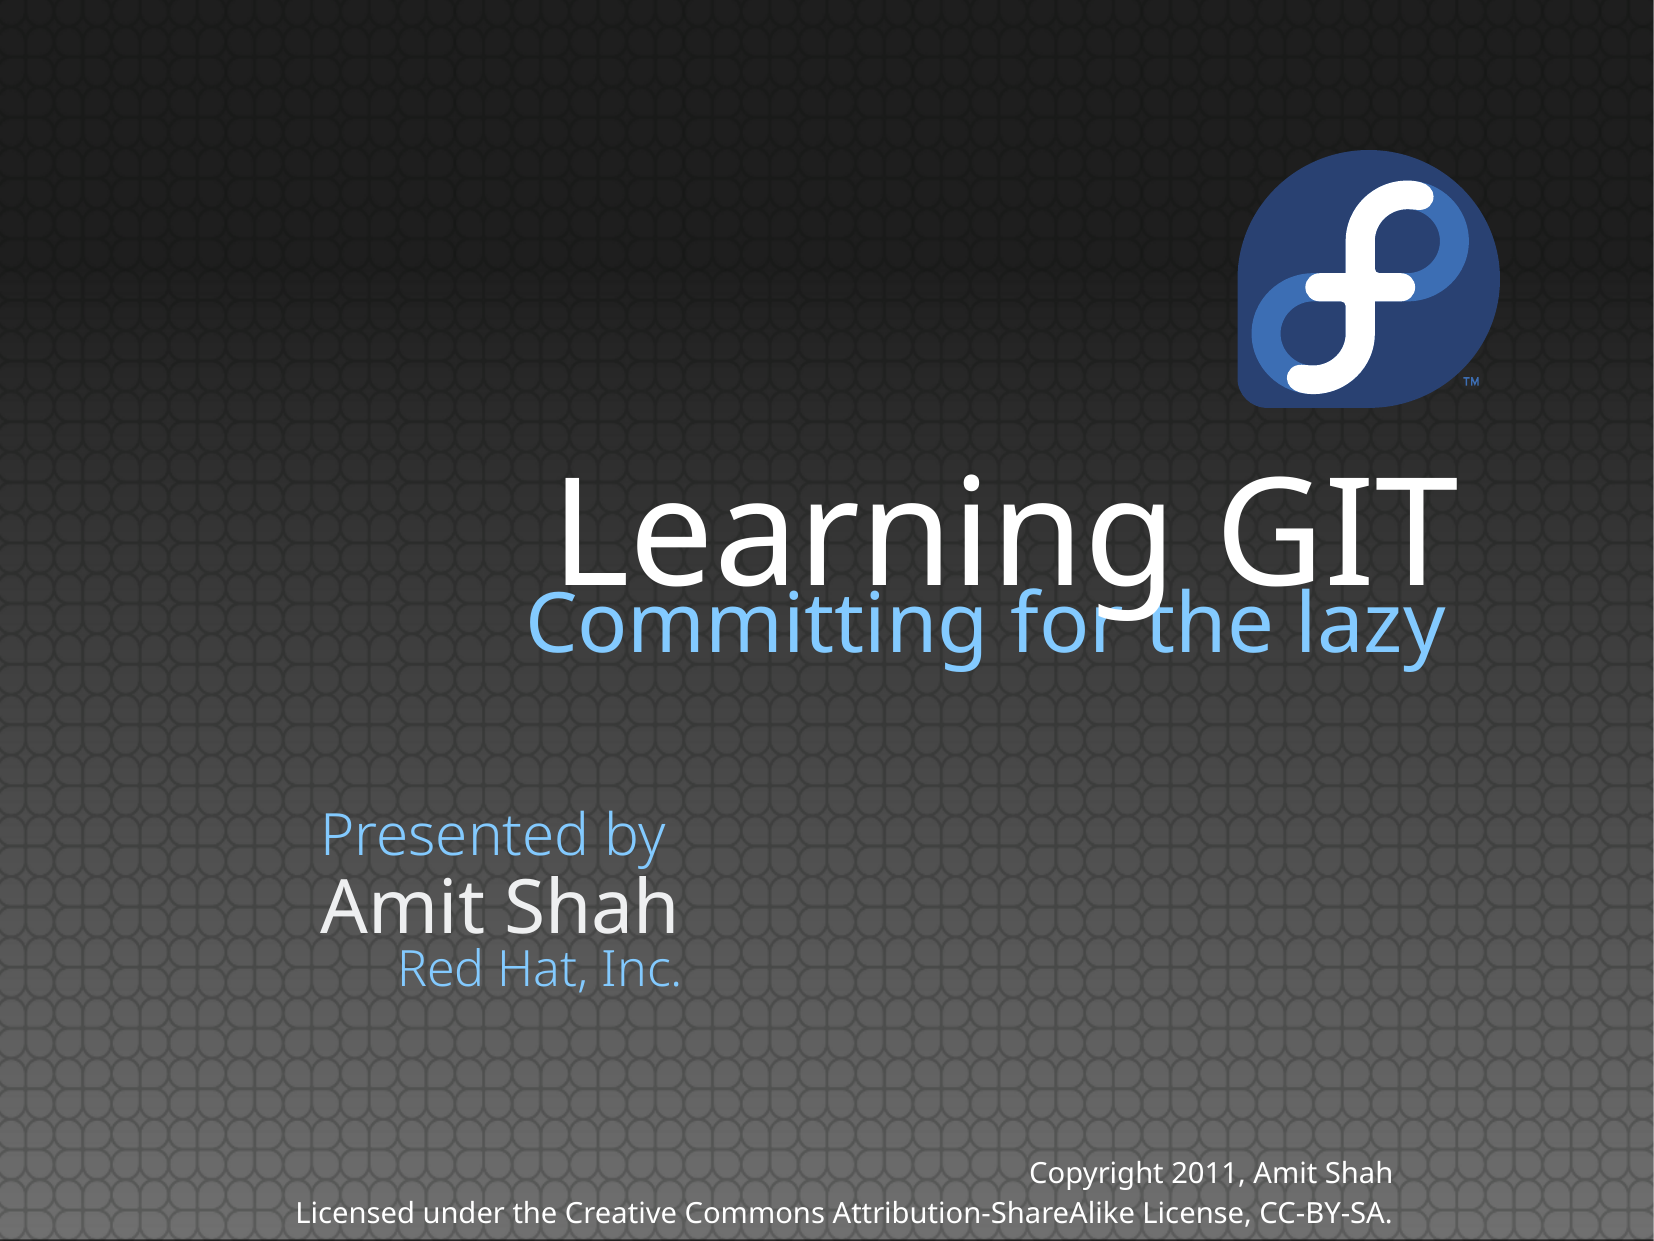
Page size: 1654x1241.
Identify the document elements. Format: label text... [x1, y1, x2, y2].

text_box Learning GIT [37, 417, 1475, 601]
text_box Red Hat, Inc. [387, 925, 694, 997]
text_box Amit Shah [305, 846, 1057, 946]
picture [0, 0, 1654, 1241]
text_box Copyright 2011, Amit Shah Licensed under the Creative Commons Attribution-ShareAlike License, CC-BY-SA. [301, 1144, 1388, 1241]
subtitle Committing for the lazy [100, 601, 1447, 667]
text_box Presented by [305, 785, 681, 866]
